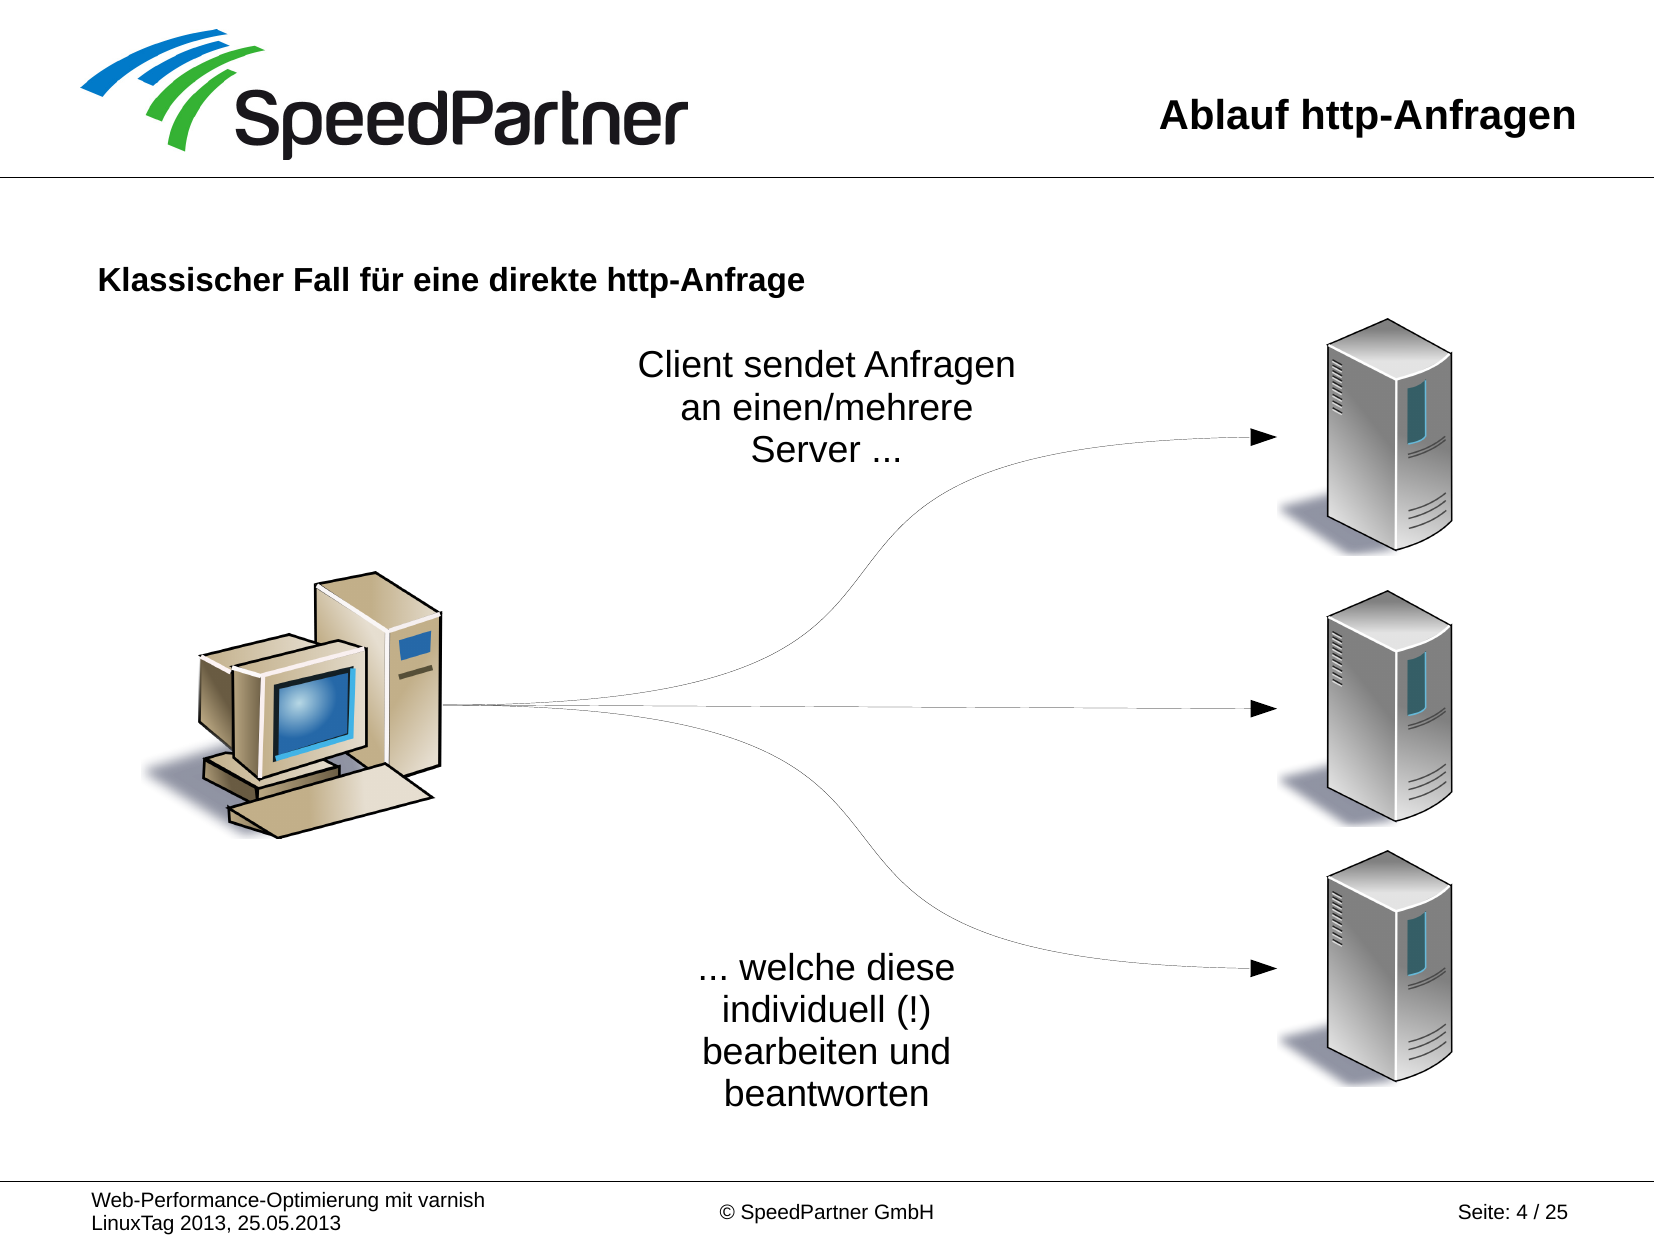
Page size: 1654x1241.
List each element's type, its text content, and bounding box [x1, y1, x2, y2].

text_box ... welche diese individuell (!) bearbeiten und beantworten [561, 938, 1093, 1122]
picture [141, 571, 443, 839]
text_box Klassischer Fall für eine direkte http-Anfrage [82, 253, 1565, 1177]
picture [1277, 318, 1453, 556]
text_box Client sendet Anfragen an einen/mehrere Server ... [561, 336, 1093, 478]
picture [1277, 850, 1453, 1087]
title Ablauf http-Anfragen [590, 70, 1577, 160]
picture [1277, 590, 1453, 827]
picture [80, 29, 688, 160]
